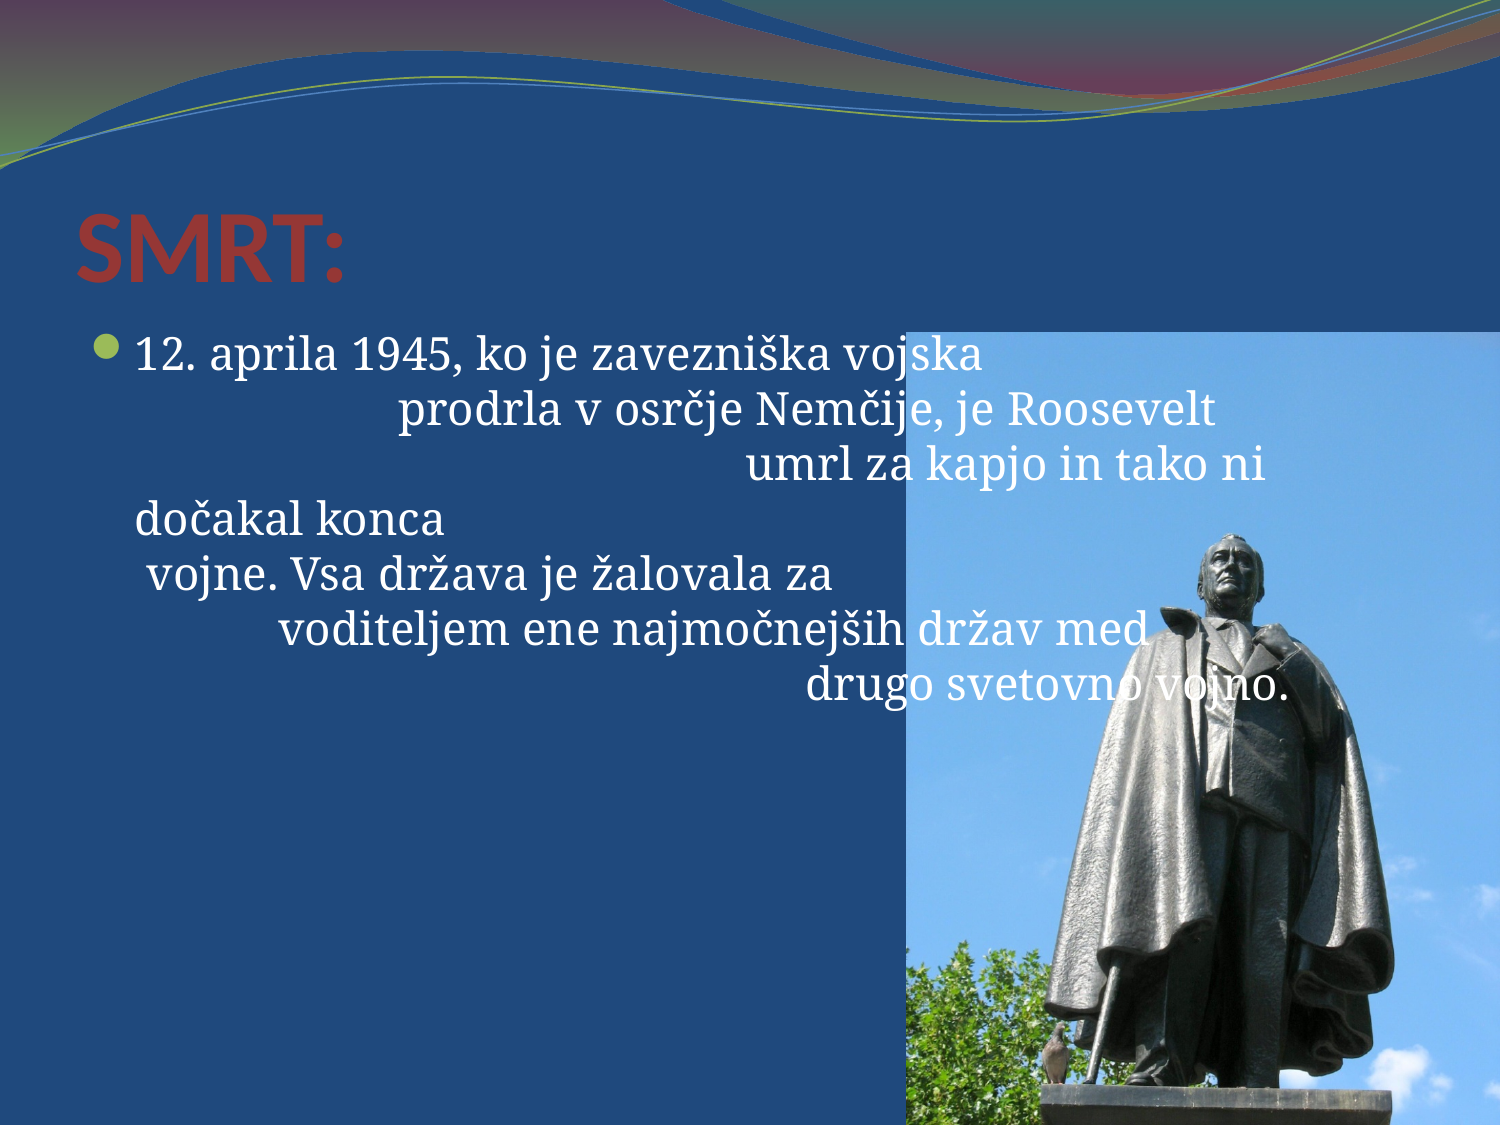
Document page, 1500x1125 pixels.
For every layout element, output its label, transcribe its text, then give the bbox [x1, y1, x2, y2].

picture [906, 332, 1500, 1125]
list 12. aprila 1945, ko je zavezniška vojska prodrla v osrčje Nemčije, je Roosevelt umrl za kapjo in tako ni dočakal konca vojne. Vsa država je žalovala za voditeljem ene najmočnejših držav med drugo svetovno vojno. [75, 317, 1425, 1038]
title SMRT: [75, 115, 1425, 304]
